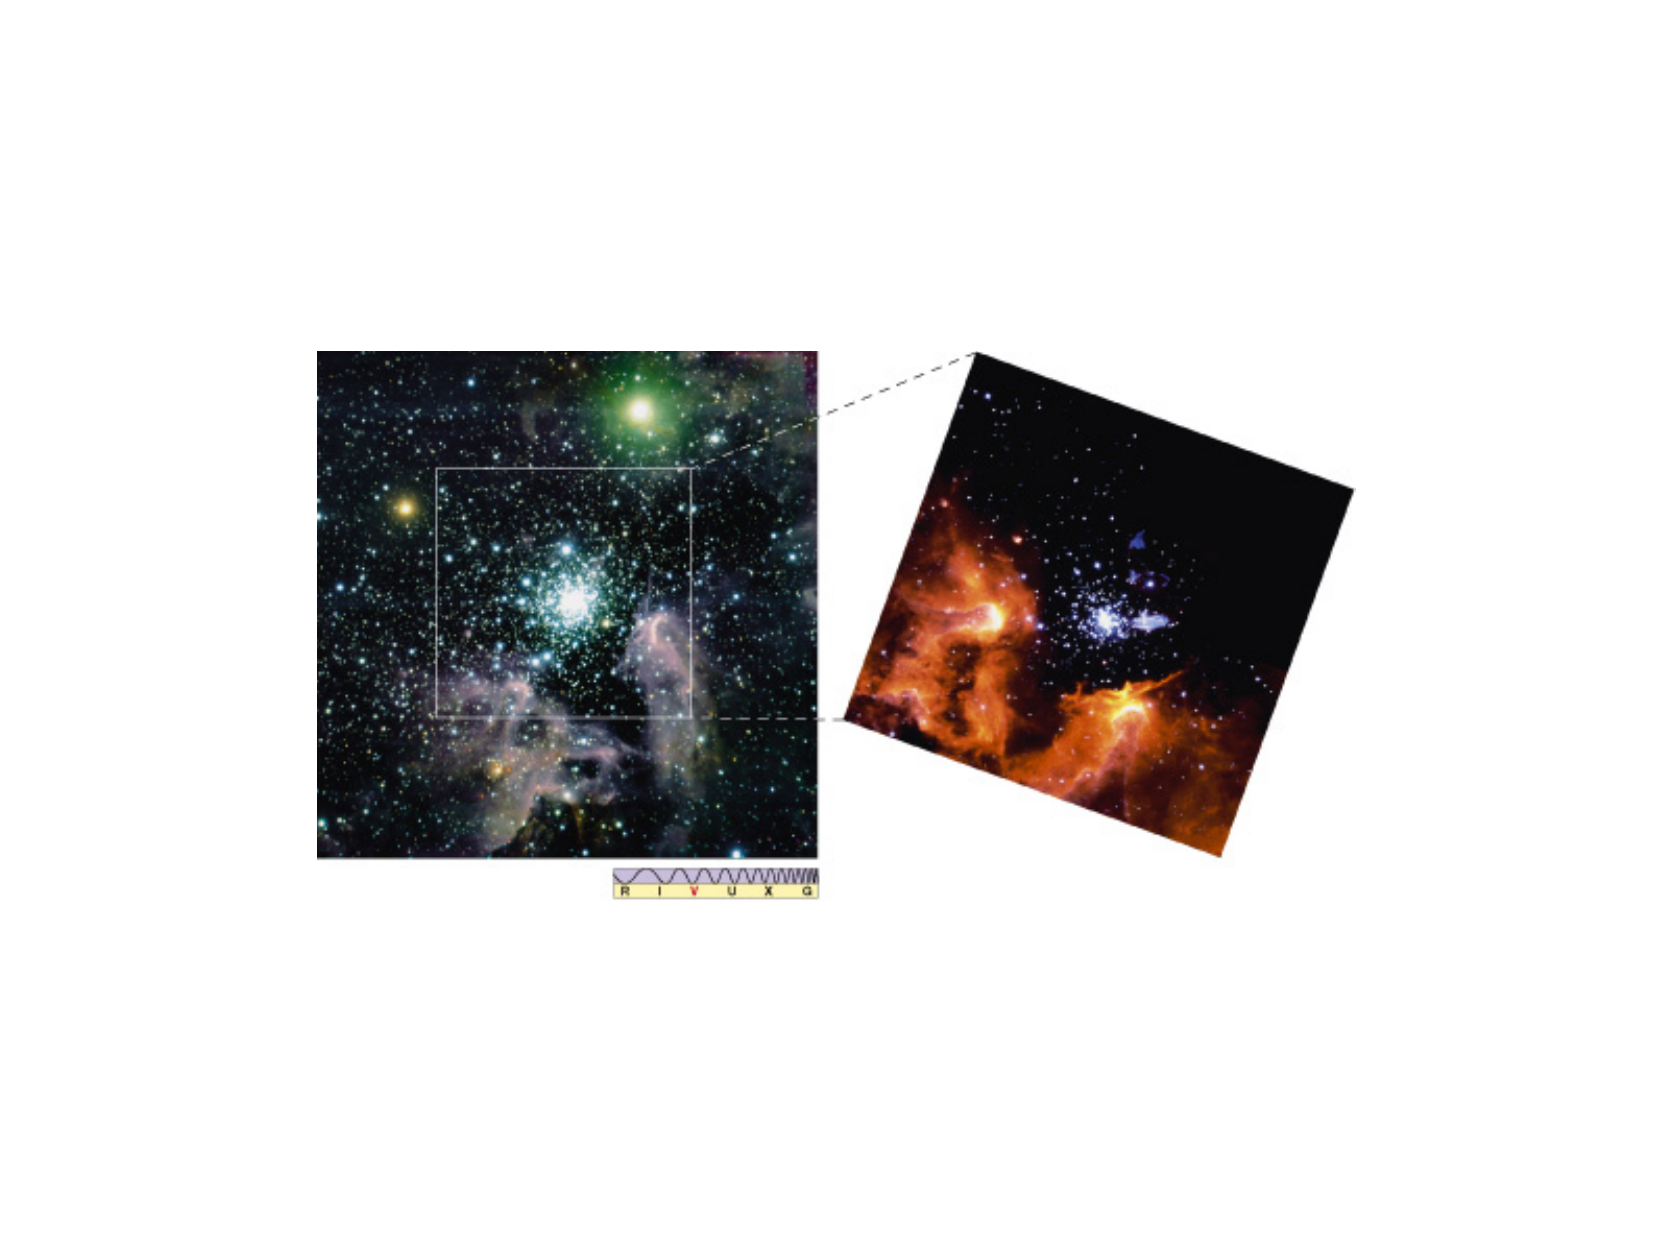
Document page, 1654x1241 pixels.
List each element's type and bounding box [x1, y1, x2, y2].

picture [317, 351, 1356, 904]
